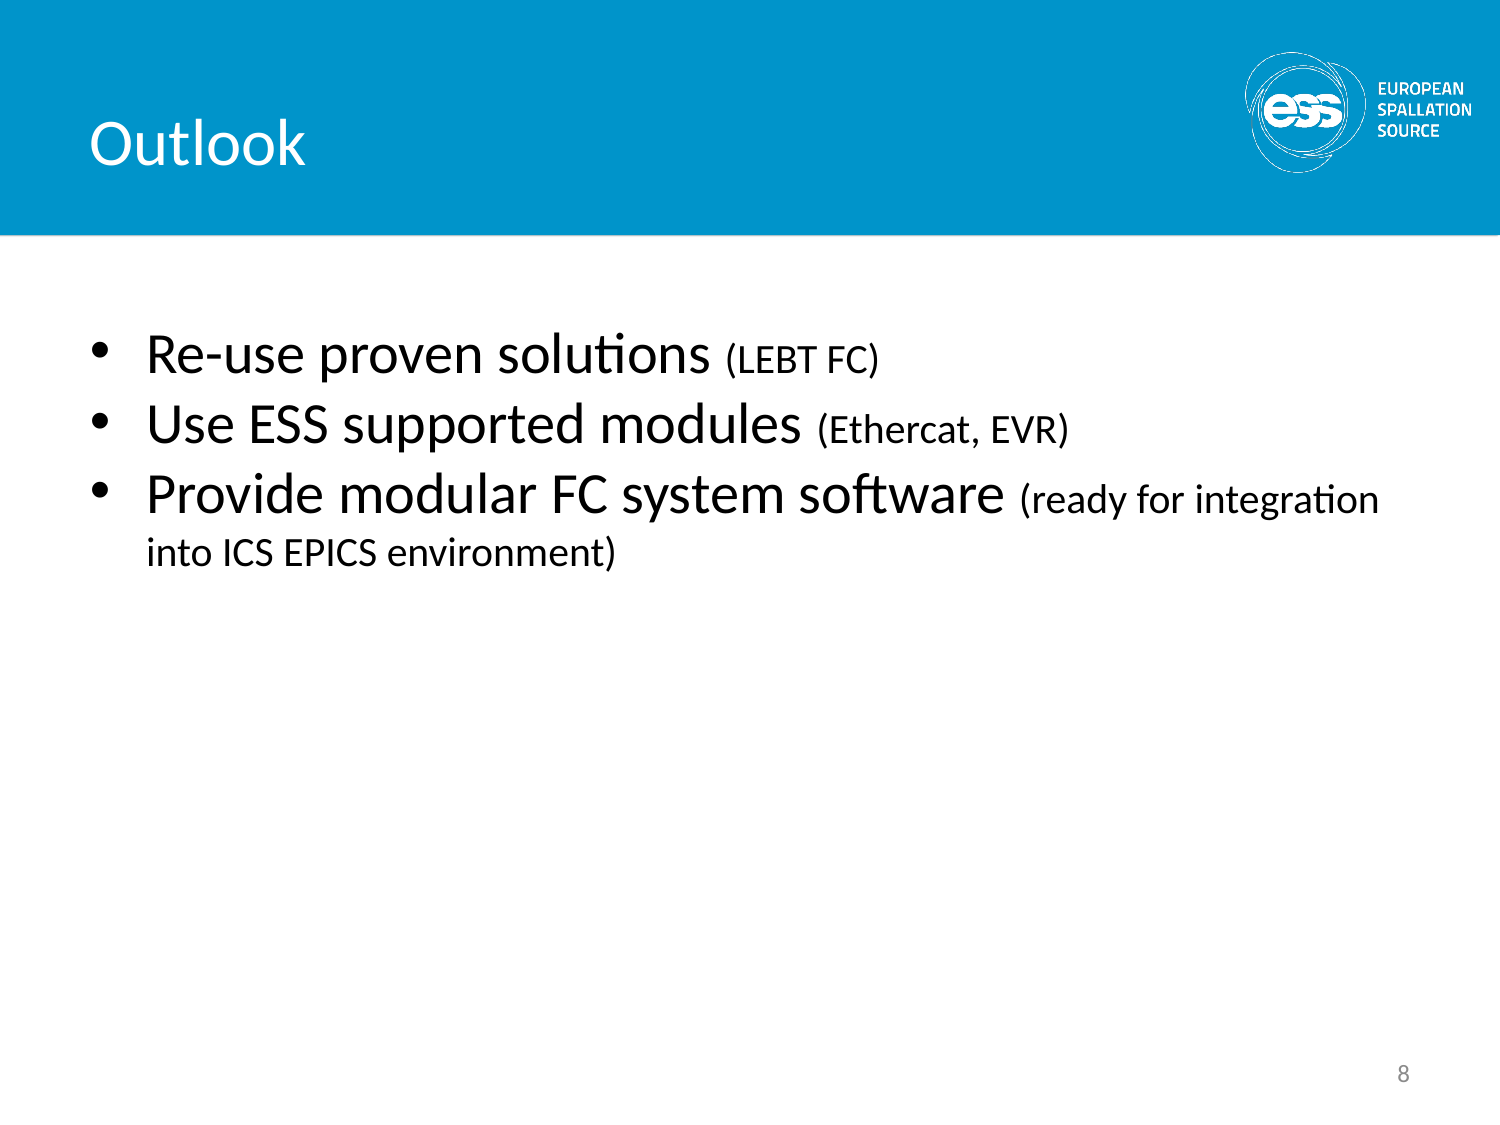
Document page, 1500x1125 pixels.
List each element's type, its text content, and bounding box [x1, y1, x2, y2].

picture [1423, 83, 1430, 94]
picture [1379, 83, 1385, 94]
picture [1432, 125, 1438, 136]
text_box <number> [1074, 1042, 1425, 1103]
picture [1436, 104, 1444, 115]
text_box Re-use proven solutions (LEBT FC) Use ESS supported modules (Ethercat, EVR) Provide modular FC system software (ready for integration into ICS EPICS environment) [74, 262, 1425, 1005]
picture [1400, 83, 1407, 94]
text_box Outlook [75, 45, 1246, 233]
picture [1398, 109, 1406, 115]
picture [1418, 104, 1423, 115]
picture [1454, 83, 1458, 94]
picture [1443, 86, 1450, 93]
picture [1264, 94, 1342, 127]
picture [1422, 125, 1428, 134]
picture [1409, 104, 1415, 115]
picture [1389, 104, 1393, 115]
